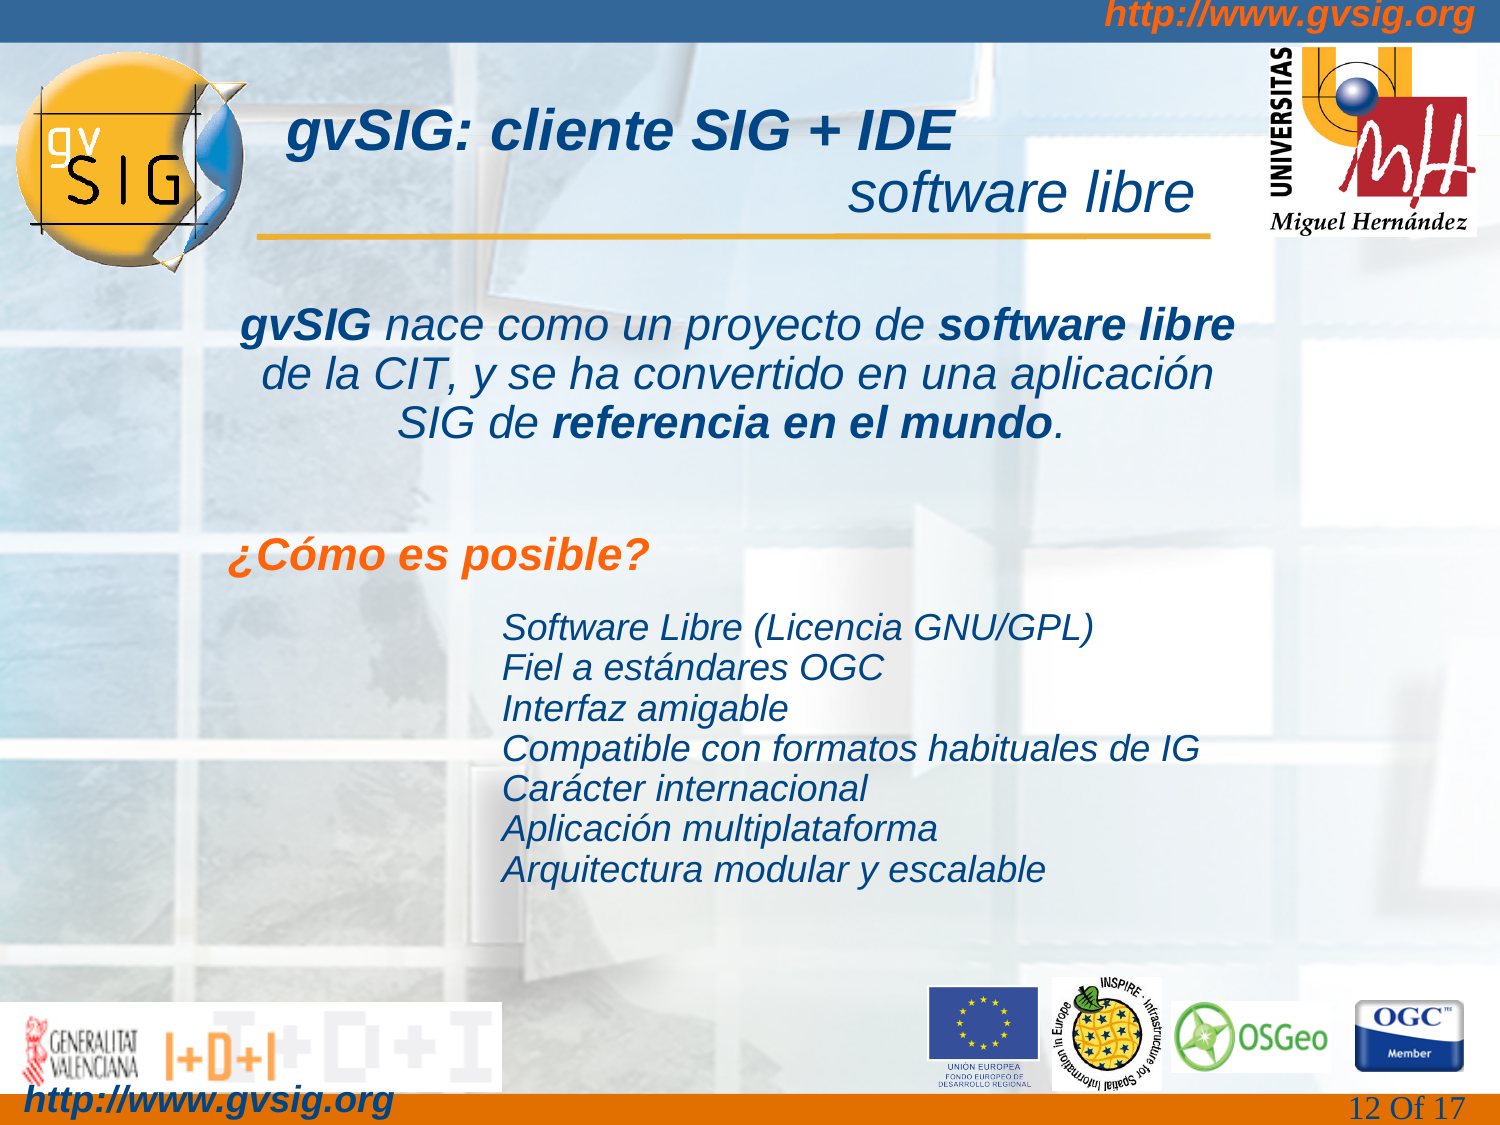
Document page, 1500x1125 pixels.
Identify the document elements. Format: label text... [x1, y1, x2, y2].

picture [11, 49, 249, 276]
picture [1269, 47, 1477, 237]
picture [1355, 1000, 1464, 1072]
text_box Software Libre (Licencia GNU/GPL) Fiel a estándares OGC Interfaz amigable Compatible con formatos habituales de IG Carácter internacional Aplicación multiplataforma Arquitectura modular y escalable [501, 608, 1205, 892]
picture [1171, 1001, 1331, 1073]
picture [1052, 977, 1162, 1091]
picture [927, 985, 1040, 1087]
text_box gvSIG nace como un proyecto de software libre de la CIT, y se ha convertido en una aplicación SIG de referencia en el mundo. [236, 301, 1241, 452]
text_box gvSIG: cliente SIG + IDE software libre [271, 92, 1211, 236]
text_box ¿Cómo es posible? [200, 531, 680, 615]
picture [0, 1002, 502, 1094]
